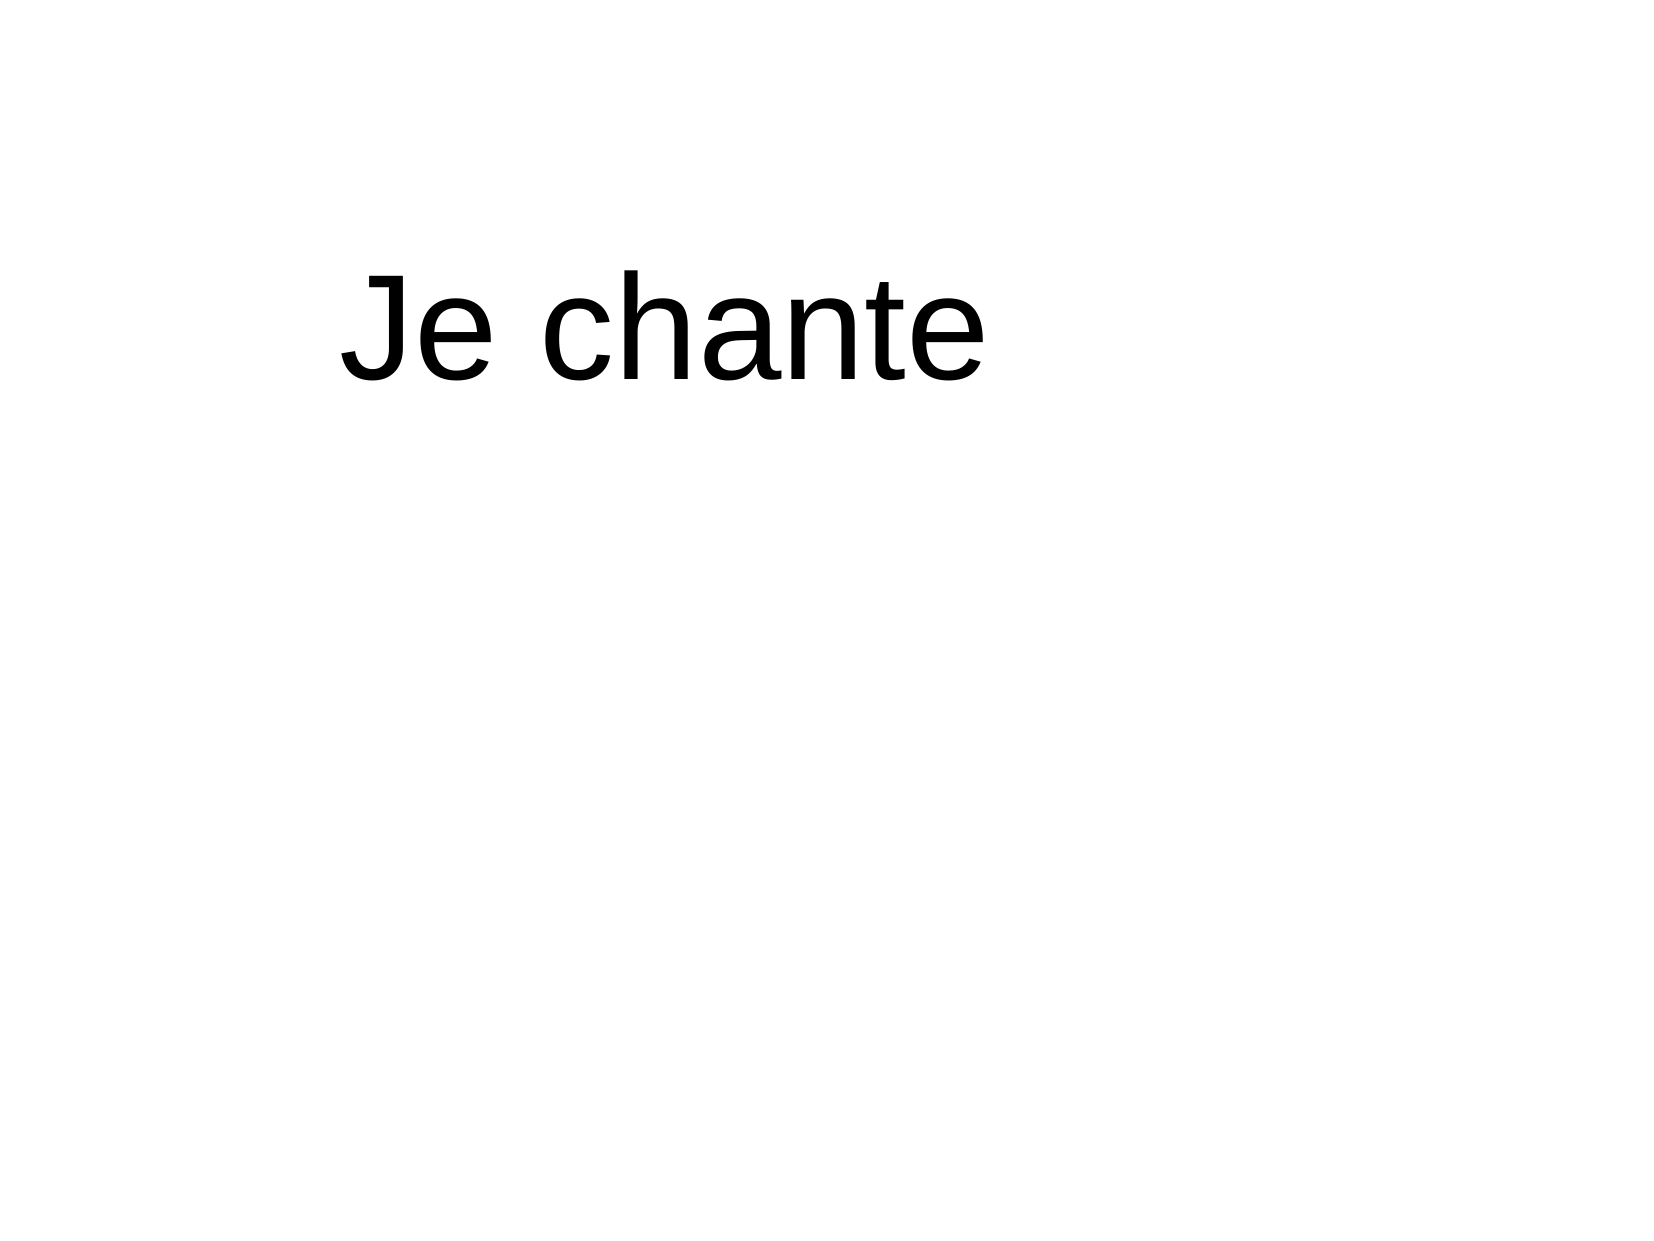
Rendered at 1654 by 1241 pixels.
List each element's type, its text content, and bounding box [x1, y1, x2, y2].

text_box Je chante [324, 236, 1211, 419]
